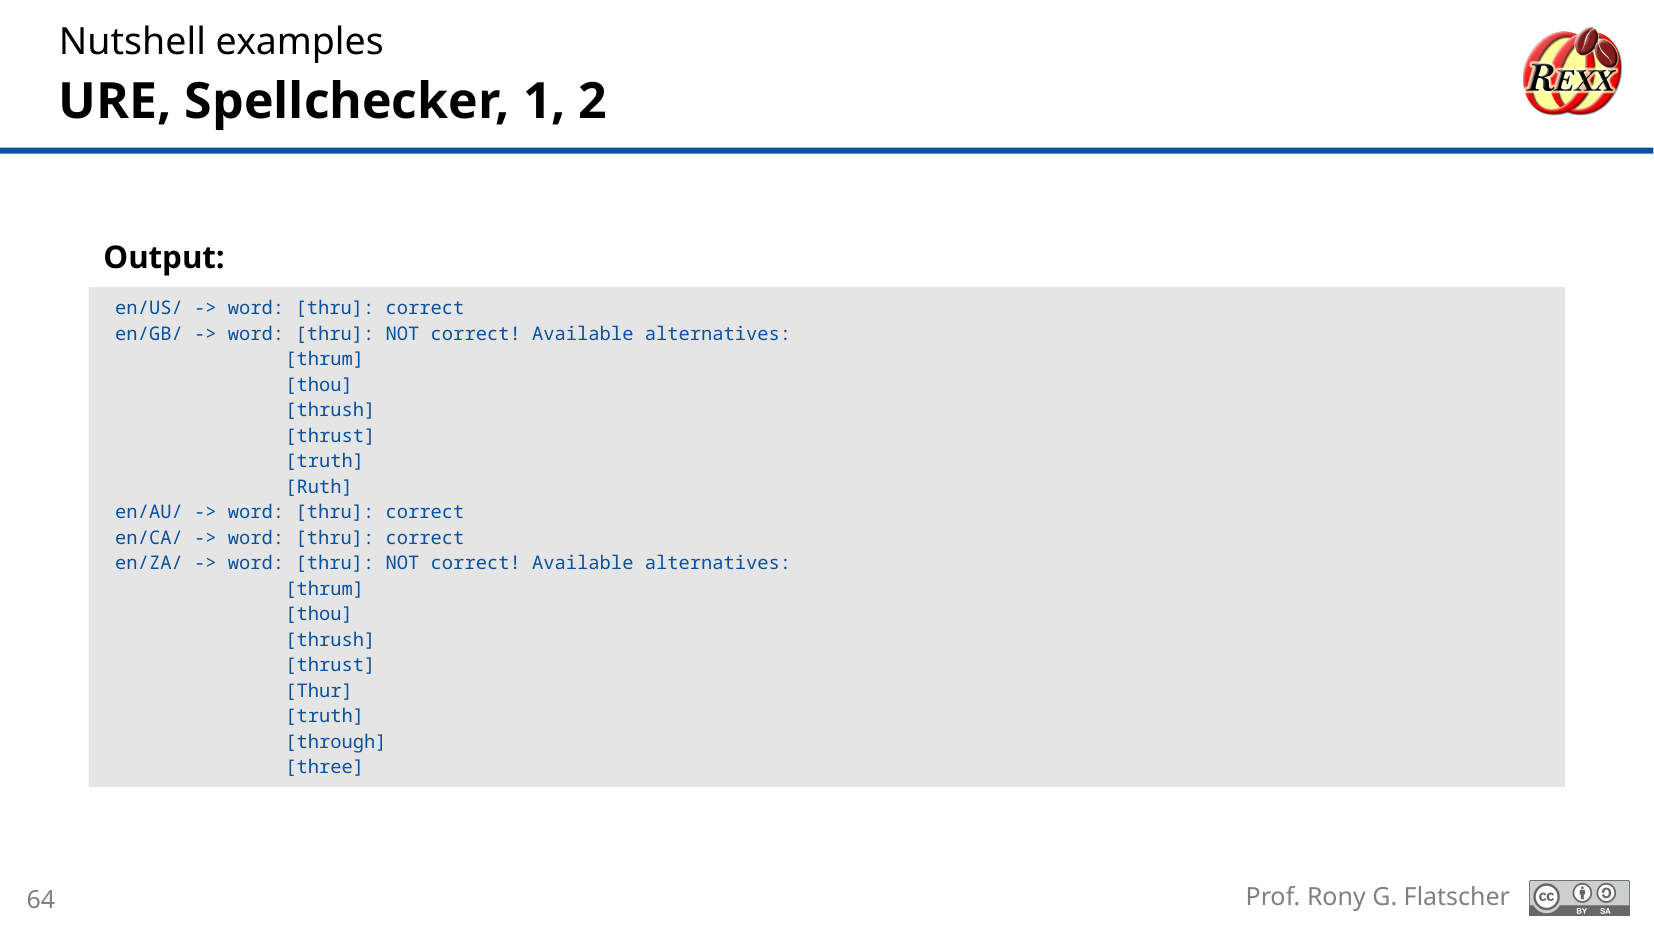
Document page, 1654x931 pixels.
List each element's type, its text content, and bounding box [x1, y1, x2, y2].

title Nutshell examples URE, Spellchecker, 1, 2 [0, 0, 1625, 148]
text_box Output: [88, 227, 619, 284]
text_box en/US/ -> word: [thru]: correct en/GB/ -> word: [thru]: NOT correct! Available alternatives: [thrum] [thou] [thrush] [thrust] [truth] [Ruth] en/AU/ -> word: [thru]: correct en/CA/ -> word: [thru]: correct en/ZA/ -> word: [thru]: NOT correct! Available alternatives: [thrum] [thou] [thrush] [thrust] [Thur] [truth] [through] [three] [88, 287, 1565, 768]
